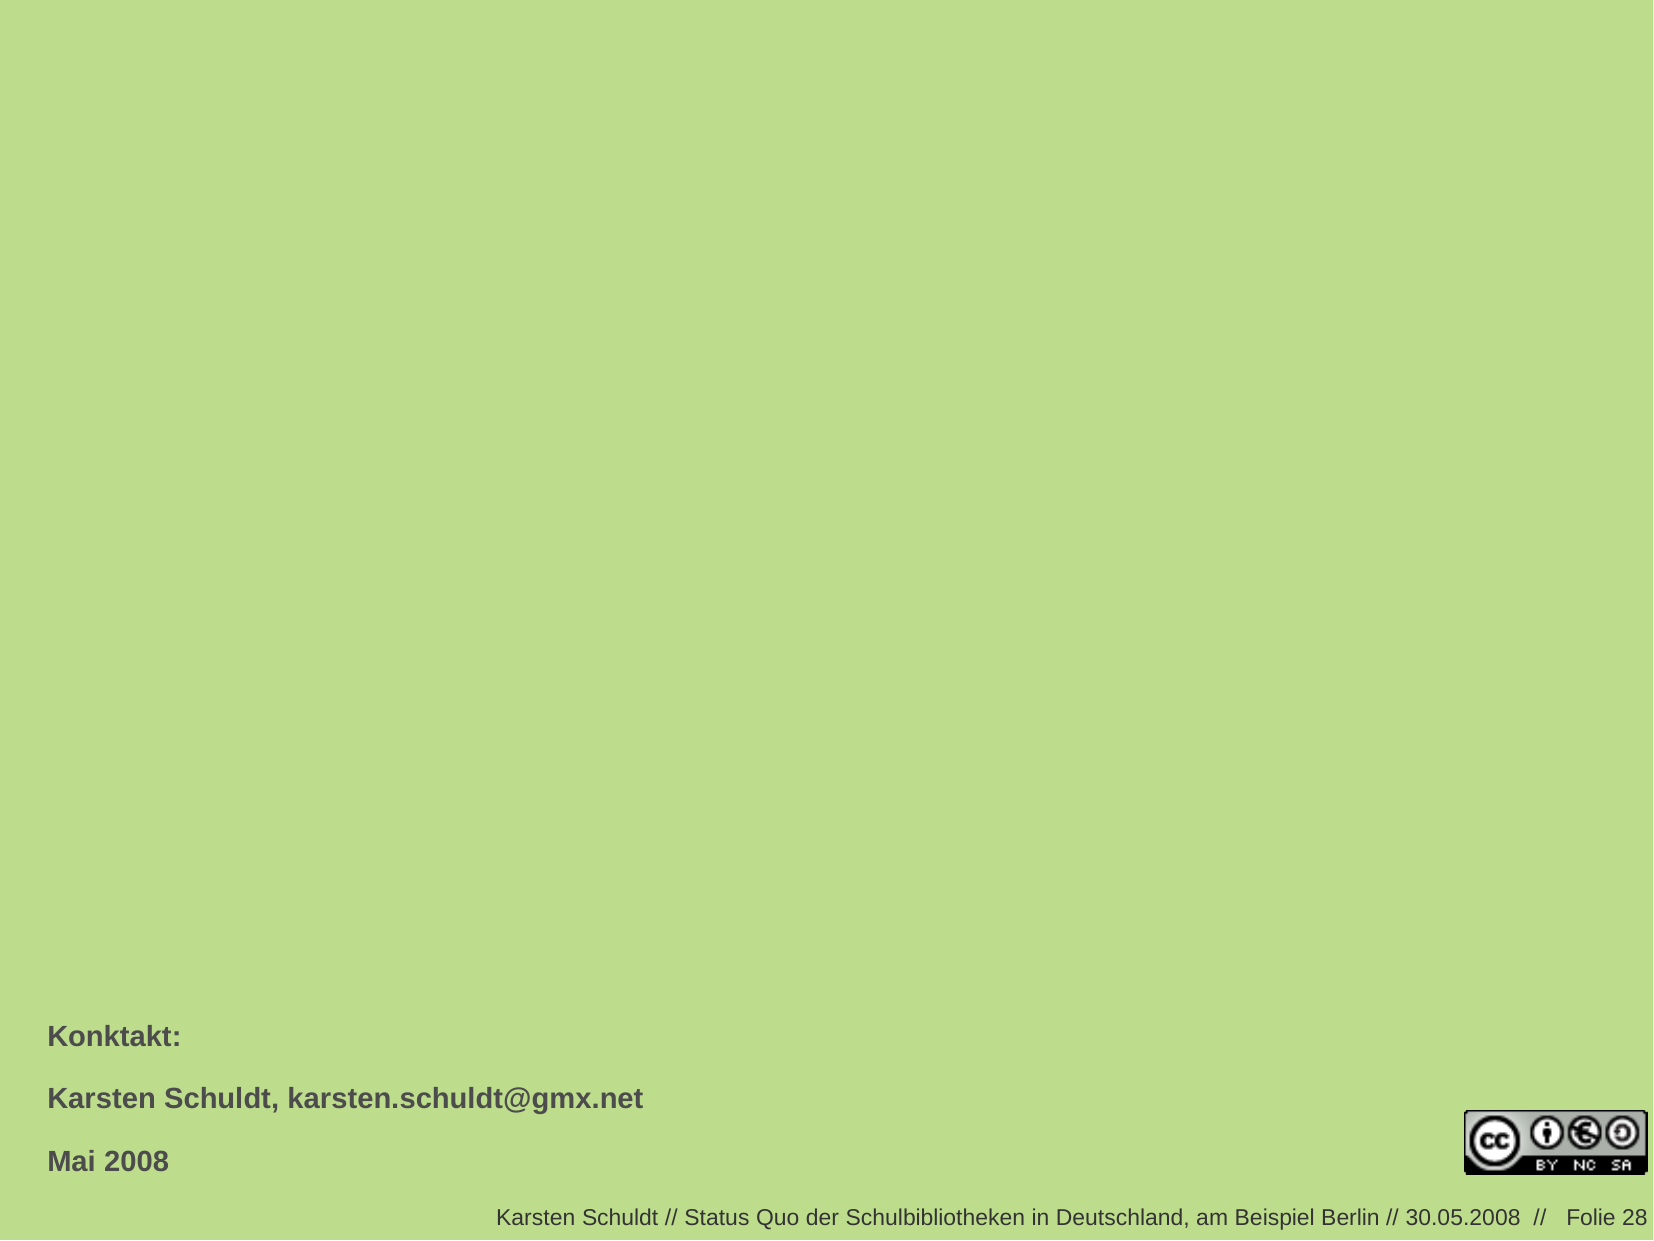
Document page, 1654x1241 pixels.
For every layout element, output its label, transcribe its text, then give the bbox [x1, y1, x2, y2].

list Konktakt: Karsten Schuldt, karsten.schuldt@gmx.net Mai 2008 [29, 147, 1625, 1178]
picture [1464, 1110, 1648, 1175]
